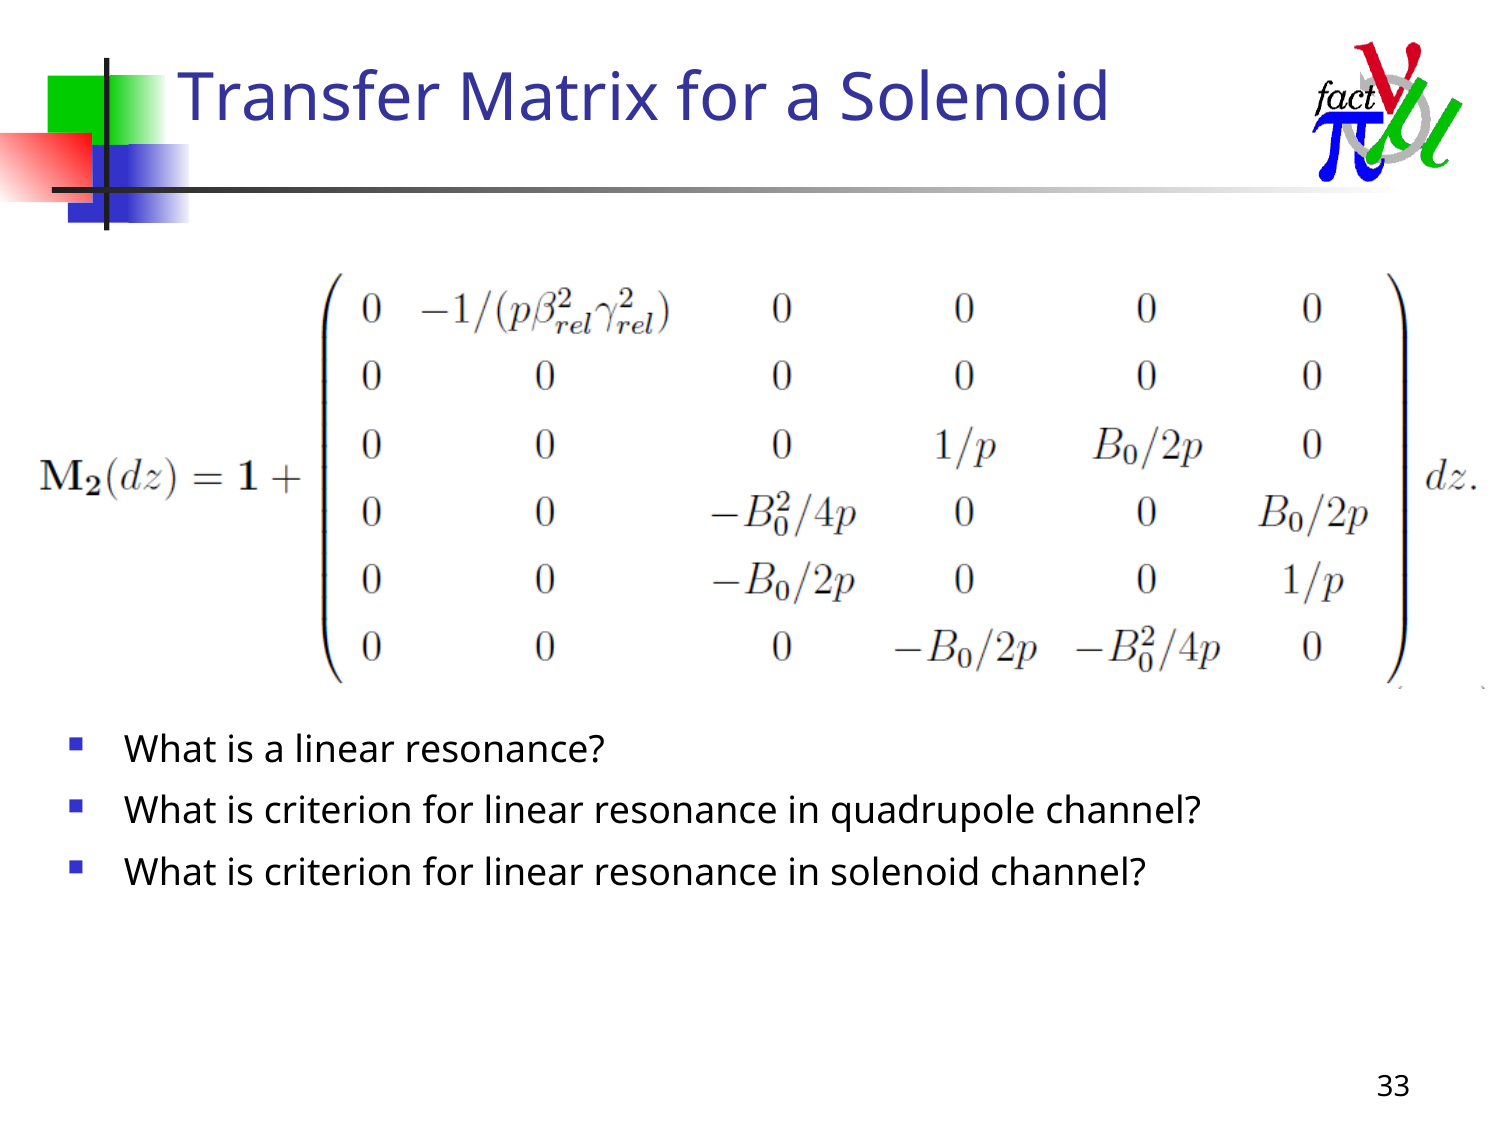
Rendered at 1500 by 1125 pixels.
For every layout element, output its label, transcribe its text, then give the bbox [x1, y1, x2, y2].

title Transfer Matrix for a Solenoid [162, 0, 1441, 148]
picture [0, 240, 1500, 690]
picture [1312, 41, 1463, 188]
list What is a linear resonance? What is criterion for linear resonance in quadrupole channel? What is criterion for linear resonance in solenoid channel? [52, 714, 1447, 1111]
